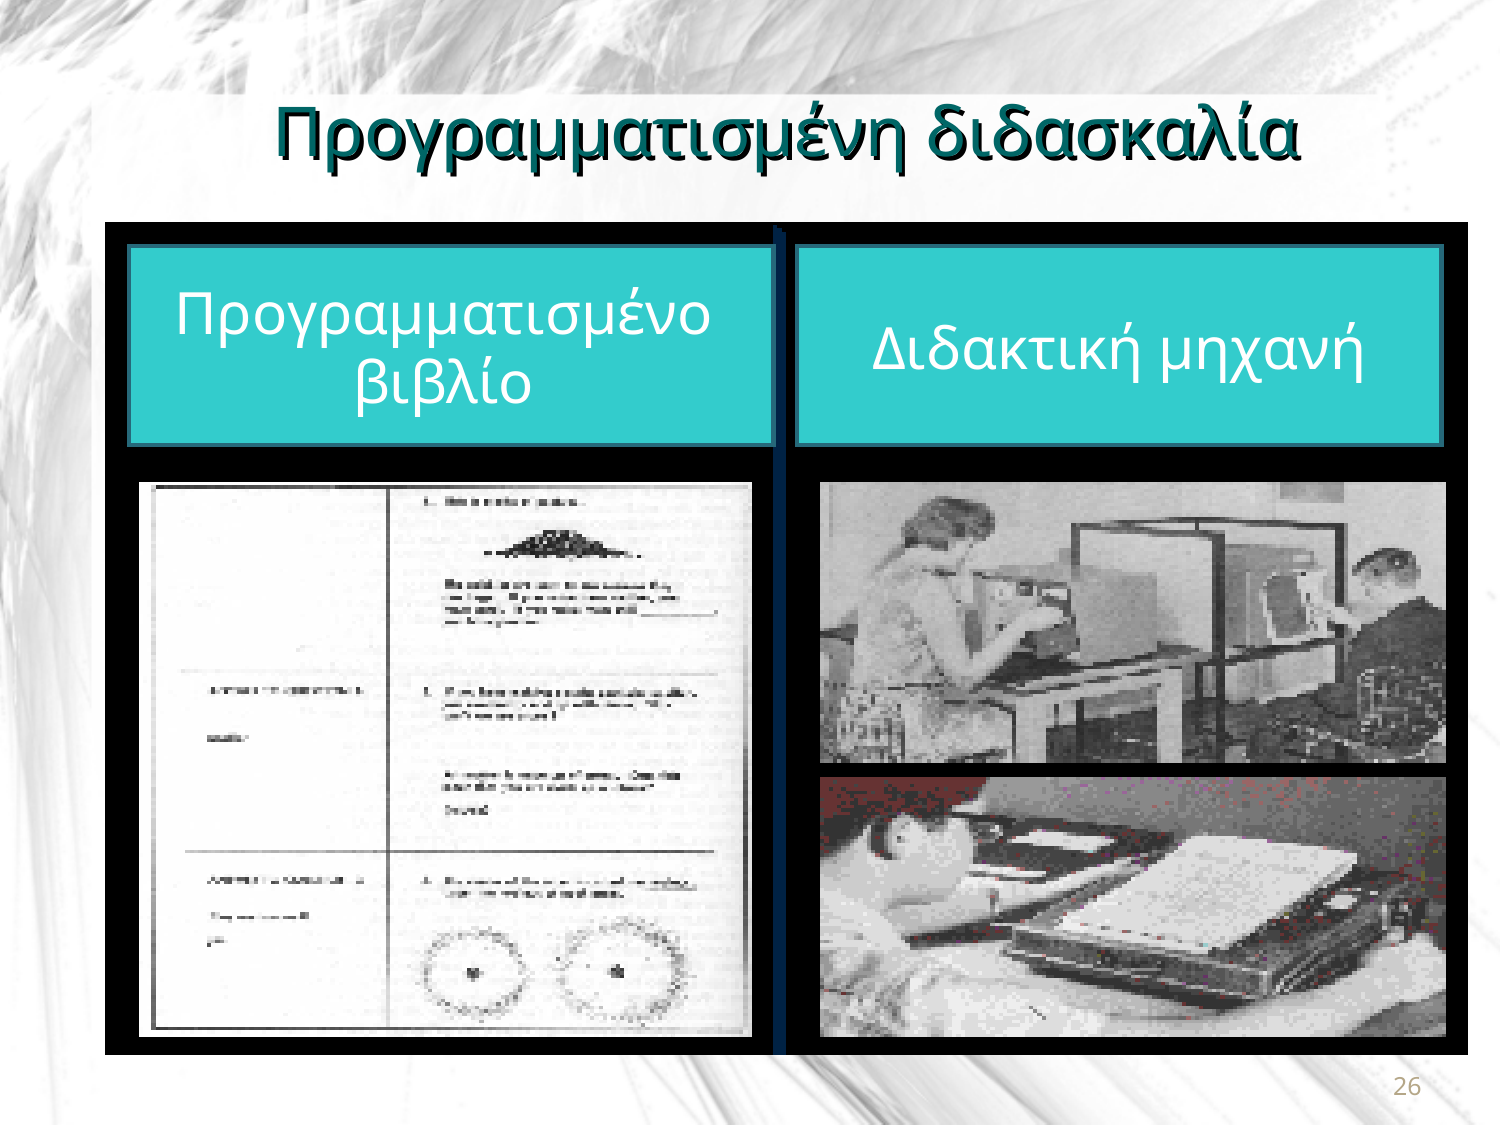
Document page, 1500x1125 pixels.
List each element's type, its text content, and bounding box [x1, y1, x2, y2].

picture [0, 0, 1500, 1125]
chart [105, 222, 1468, 1055]
text_box Προγραμματισμένο βιβλίο [128, 246, 774, 446]
text_box Προγραμματισμένη διδασκαλία [152, 35, 1421, 222]
text_box Διδακτική μηχανή [796, 246, 1442, 446]
text_box <αριθμός> [1369, 1034, 1445, 1113]
